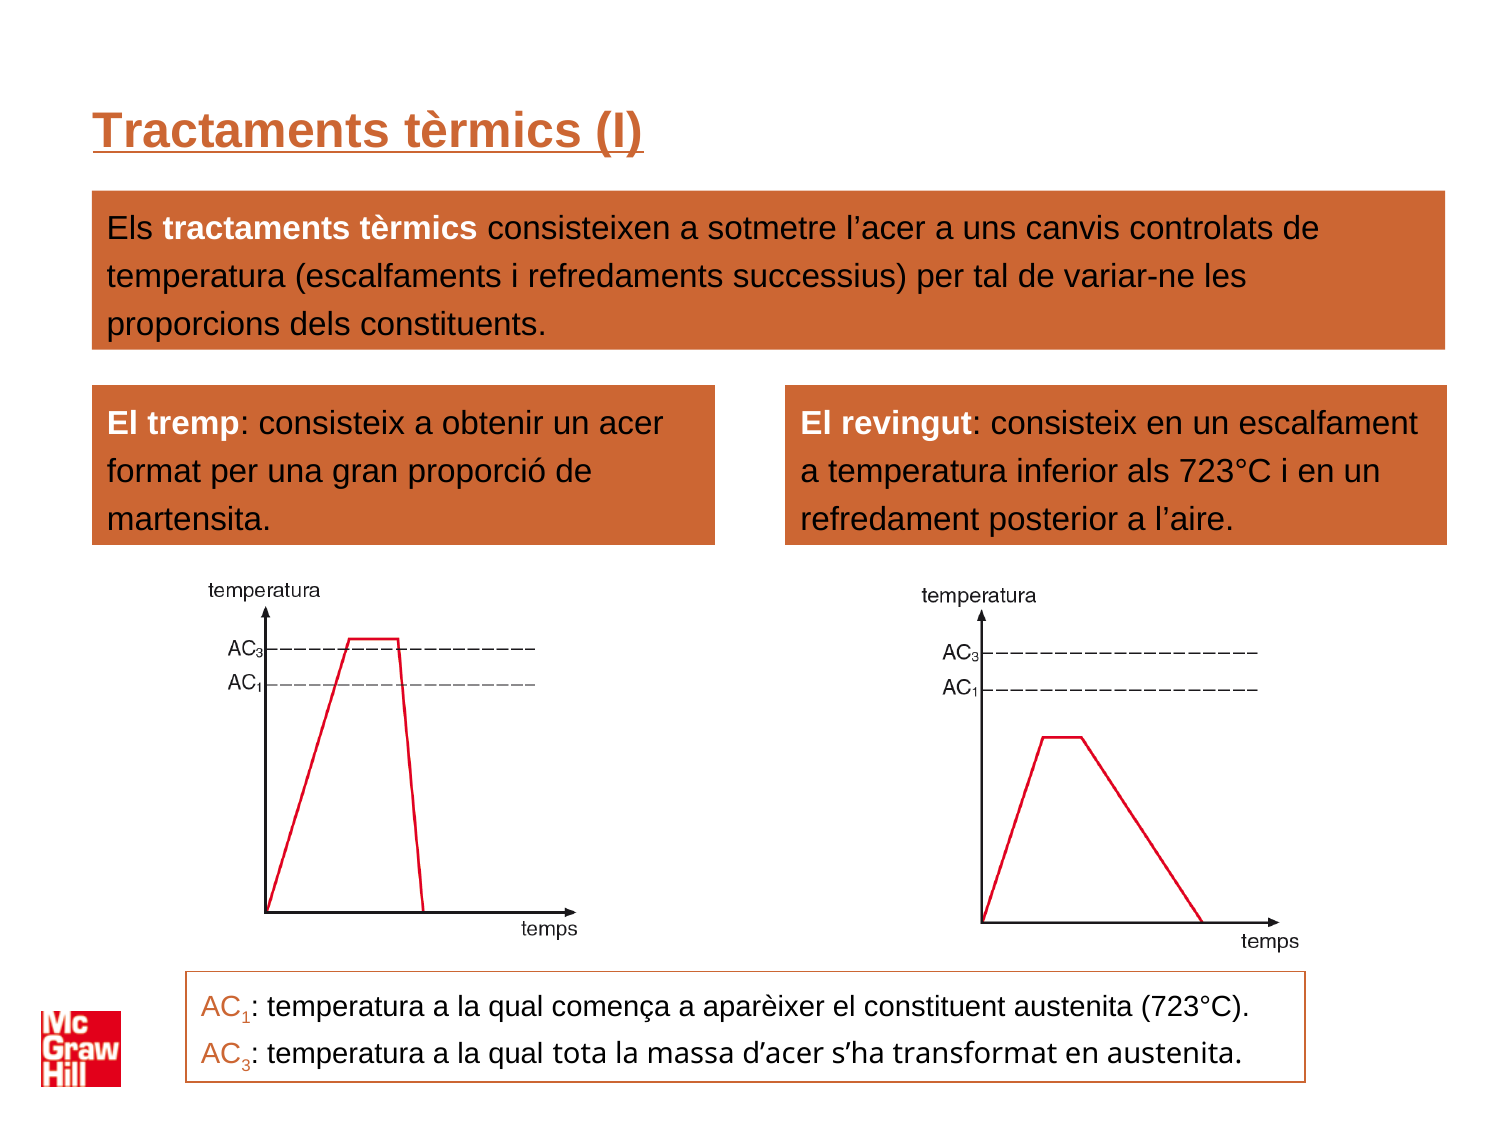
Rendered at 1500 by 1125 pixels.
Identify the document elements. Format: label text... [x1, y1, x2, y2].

picture [202, 580, 585, 941]
table_cell [785, 545, 1447, 963]
text_box Tractaments tèrmics (I) [78, 90, 1482, 166]
text_box AC1: temperatura a la qual comença a aparèixer el constituent austenita (723°C). AC3: temperatura a la qual tota la massa d’acer s’ha transformat en austenita. [186, 971, 1306, 1083]
table_cell [92, 545, 715, 958]
table_header El tremp: consisteix a obtenir un acer format per una gran proporció de martensita. [92, 385, 715, 545]
chart [41, 1011, 121, 1087]
text_box Els tractaments tèrmics consisteixen a sotmetre l’acer a uns canvis controlats de temperatura (escalfaments i refredaments successius) per tal de variar-ne les proporcions dels constituents. [91, 190, 1446, 350]
picture [915, 584, 1304, 953]
table_header El revingut: consisteix en un escalfament a temperatura inferior als 723°C i en un refredament posterior a l’aire. [785, 385, 1447, 545]
